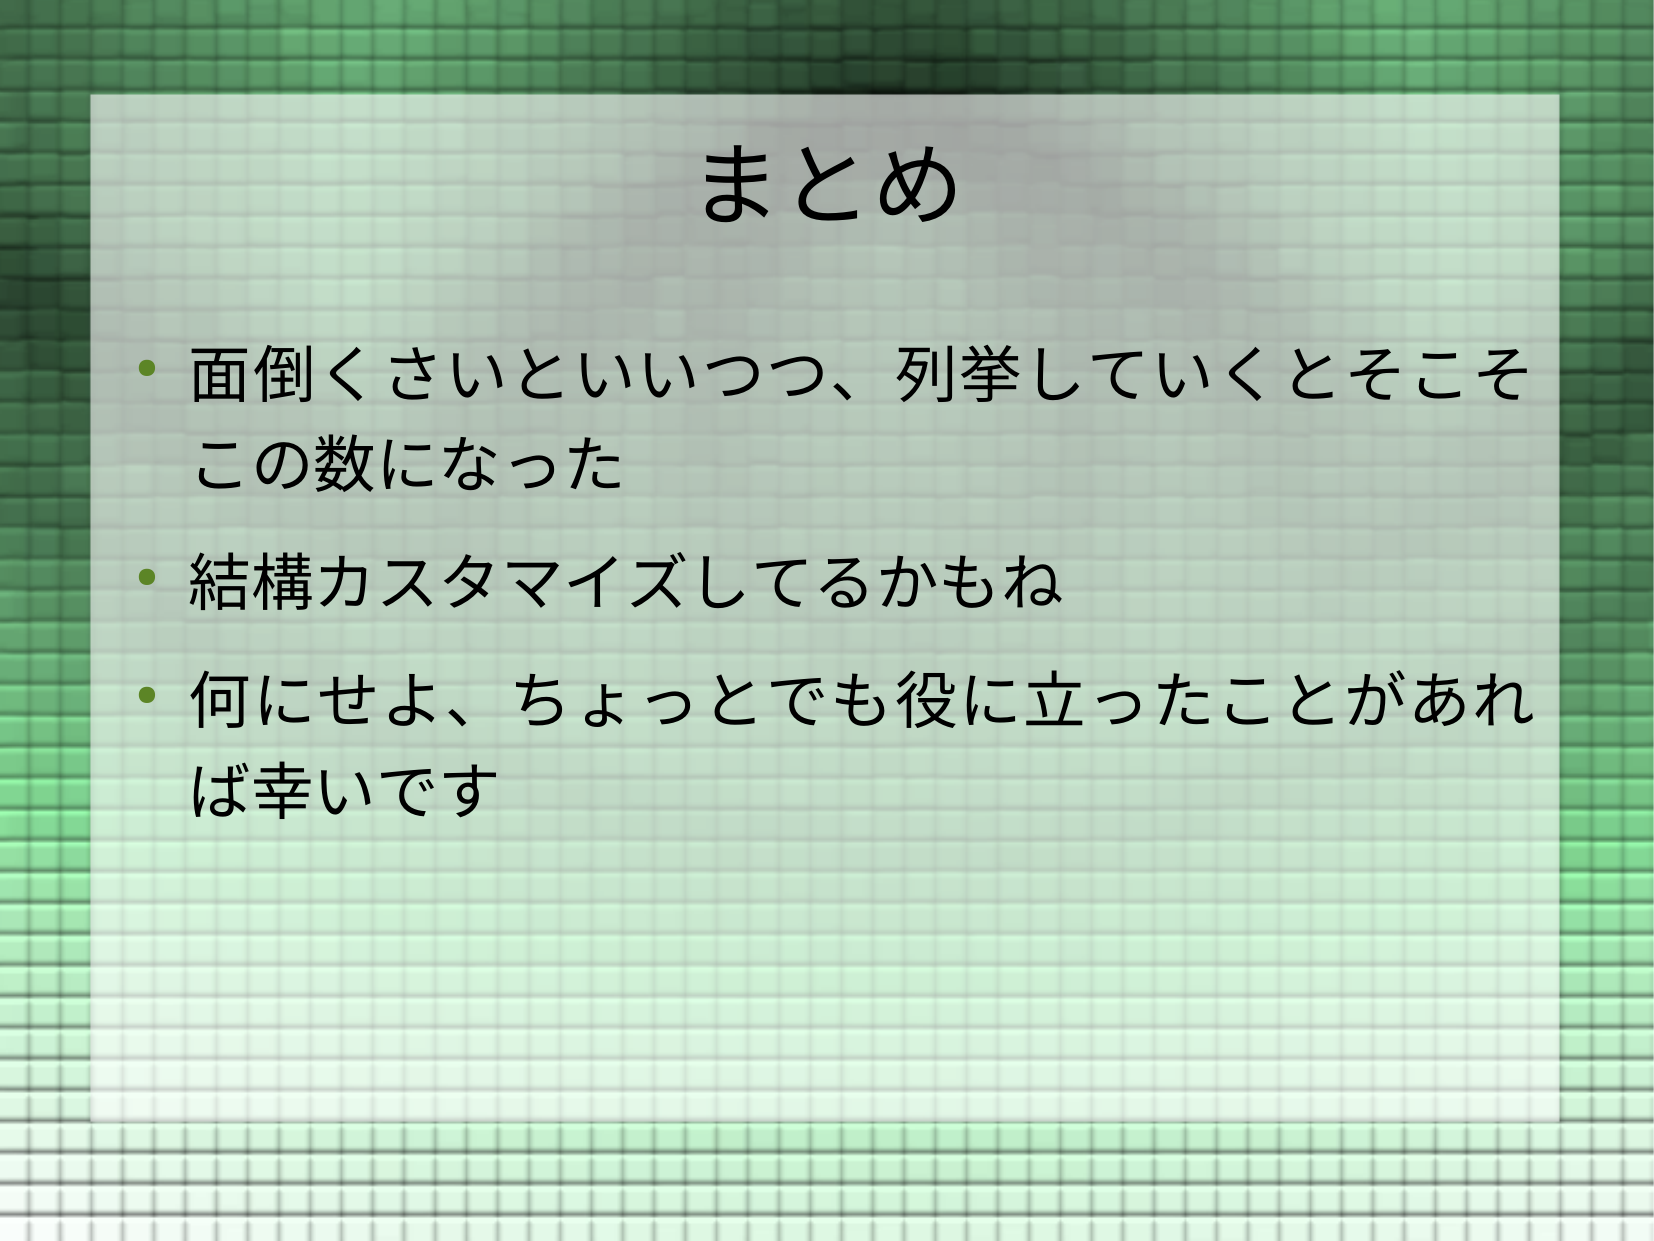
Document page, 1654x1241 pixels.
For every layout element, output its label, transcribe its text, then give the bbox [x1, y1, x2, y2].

picture [0, 0, 1654, 1241]
list 面倒くさいといいつつ、列挙していくとそこそこの数になった 結構カスタマイズしてるかもね 何にせよ、ちょっとでも役に立ったことがあれば幸いです [118, 324, 1536, 1093]
title まとめ [88, 90, 1565, 266]
